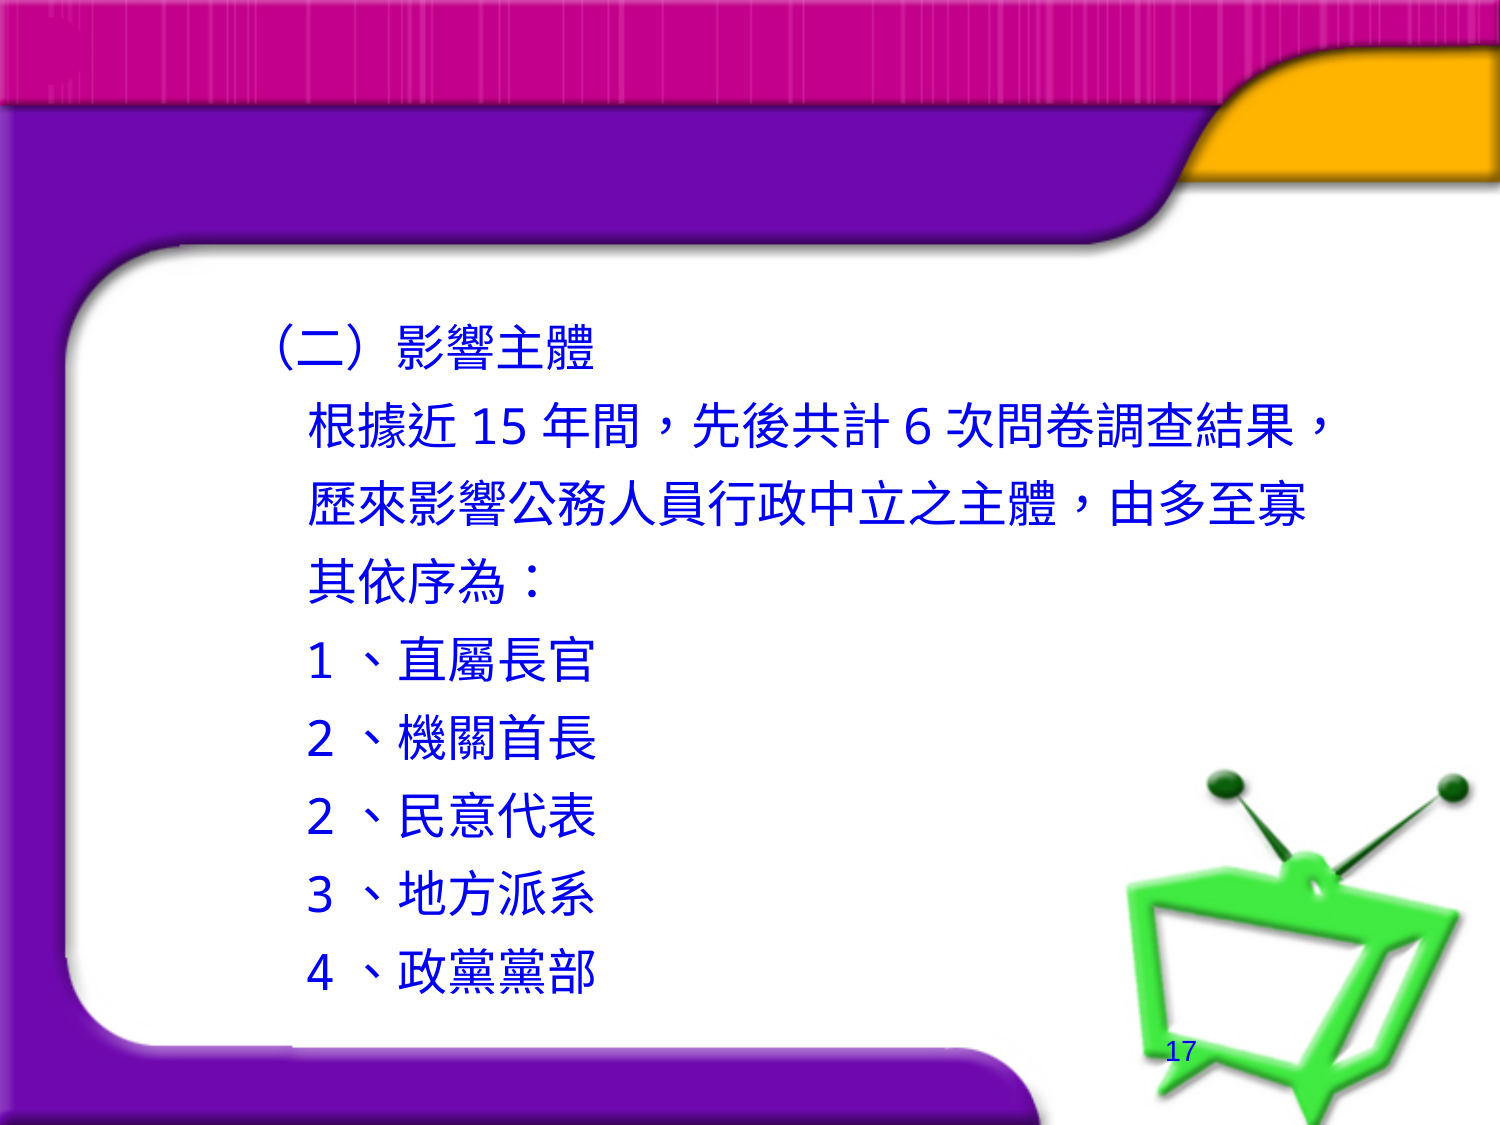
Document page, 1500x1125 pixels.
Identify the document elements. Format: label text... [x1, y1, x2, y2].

text_box [150, 62, 1388, 234]
text_box [1149, 1025, 1463, 1101]
text_box （二）影響主體 根據近15年間，先後共計6次問卷調查結果， 歷來影響公務人員行政中立之主體，由多至寡 其依序為： 1、直屬長官 2、機關首長 2、民意代表 3、地方派系 4、政黨黨部 [230, 290, 1329, 1007]
